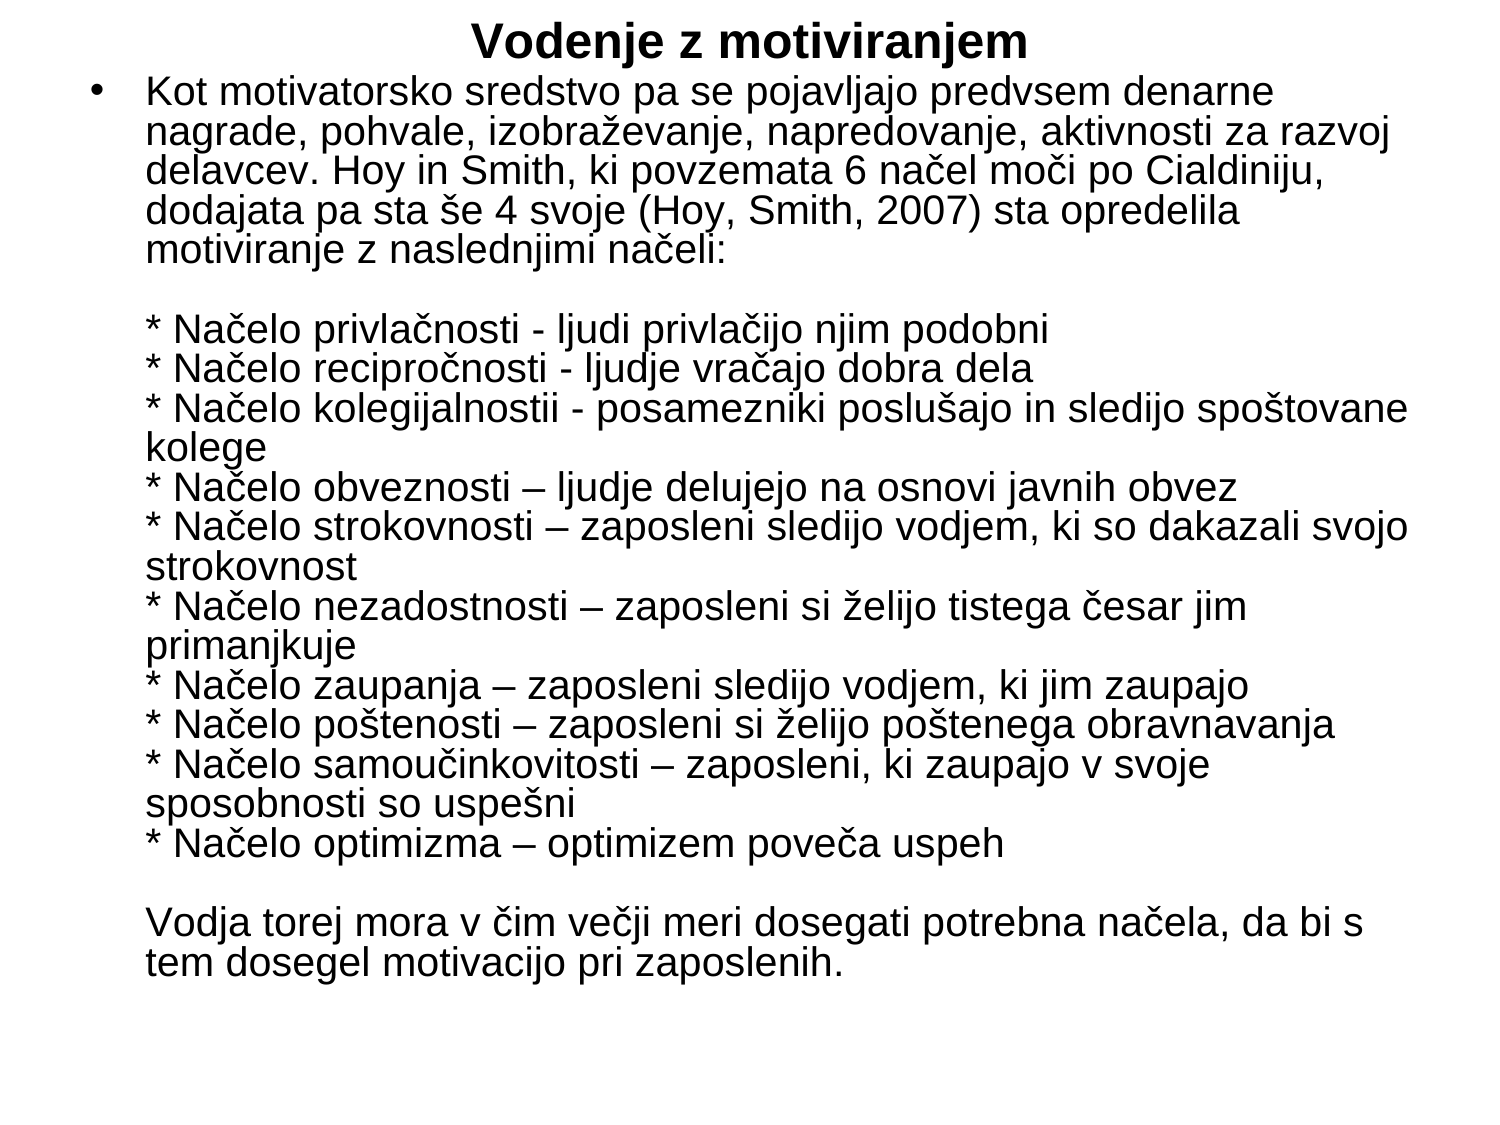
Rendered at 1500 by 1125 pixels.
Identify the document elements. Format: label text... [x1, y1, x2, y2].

title Vodenje z motiviranjem [75, 1, 1426, 66]
list Kot motivatorsko sredstvo pa se pojavljajo predvsem denarne nagrade, pohvale, izobraževanje, napredovanje, aktivnosti za razvoj delavcev. Hoy in Smith, ki povzemata 6 načel moči po Cialdiniju, dodajata pa sta še 4 svoje (Hoy, Smith, 2007) sta opredelila motiviranje z naslednjimi načeli: * Načelo privlačnosti - ljudi privlačijo njim podobni * Načelo recipročnosti - ljudje vračajo dobra dela * Načelo kolegijalnostii - posamezniki poslušajo in sledijo spoštovane kolege * Načelo obveznosti – ljudje delujejo na osnovi javnih obvez * Načelo strokovnosti – zaposleni sledijo vodjem, ki so dakazali svojo strokovnost * Načelo nezadostnosti – zaposleni si želijo tistega česar jim primanjkuje * Načelo zaupanja – zaposleni sledijo vodjem, ki jim zaupajo * Načelo poštenosti – zaposleni si želijo poštenega obravnavanja * Načelo samoučinkovitosti – zaposleni, ki zaupajo v svoje sposobnosti so uspešni * Načelo optimizma – optimizem poveča uspeh Vodja torej mora v čim večji meri dosegati potrebna načela, da bi s tem dosegel motivacijo pri zaposlenih. [75, 66, 1426, 1082]
